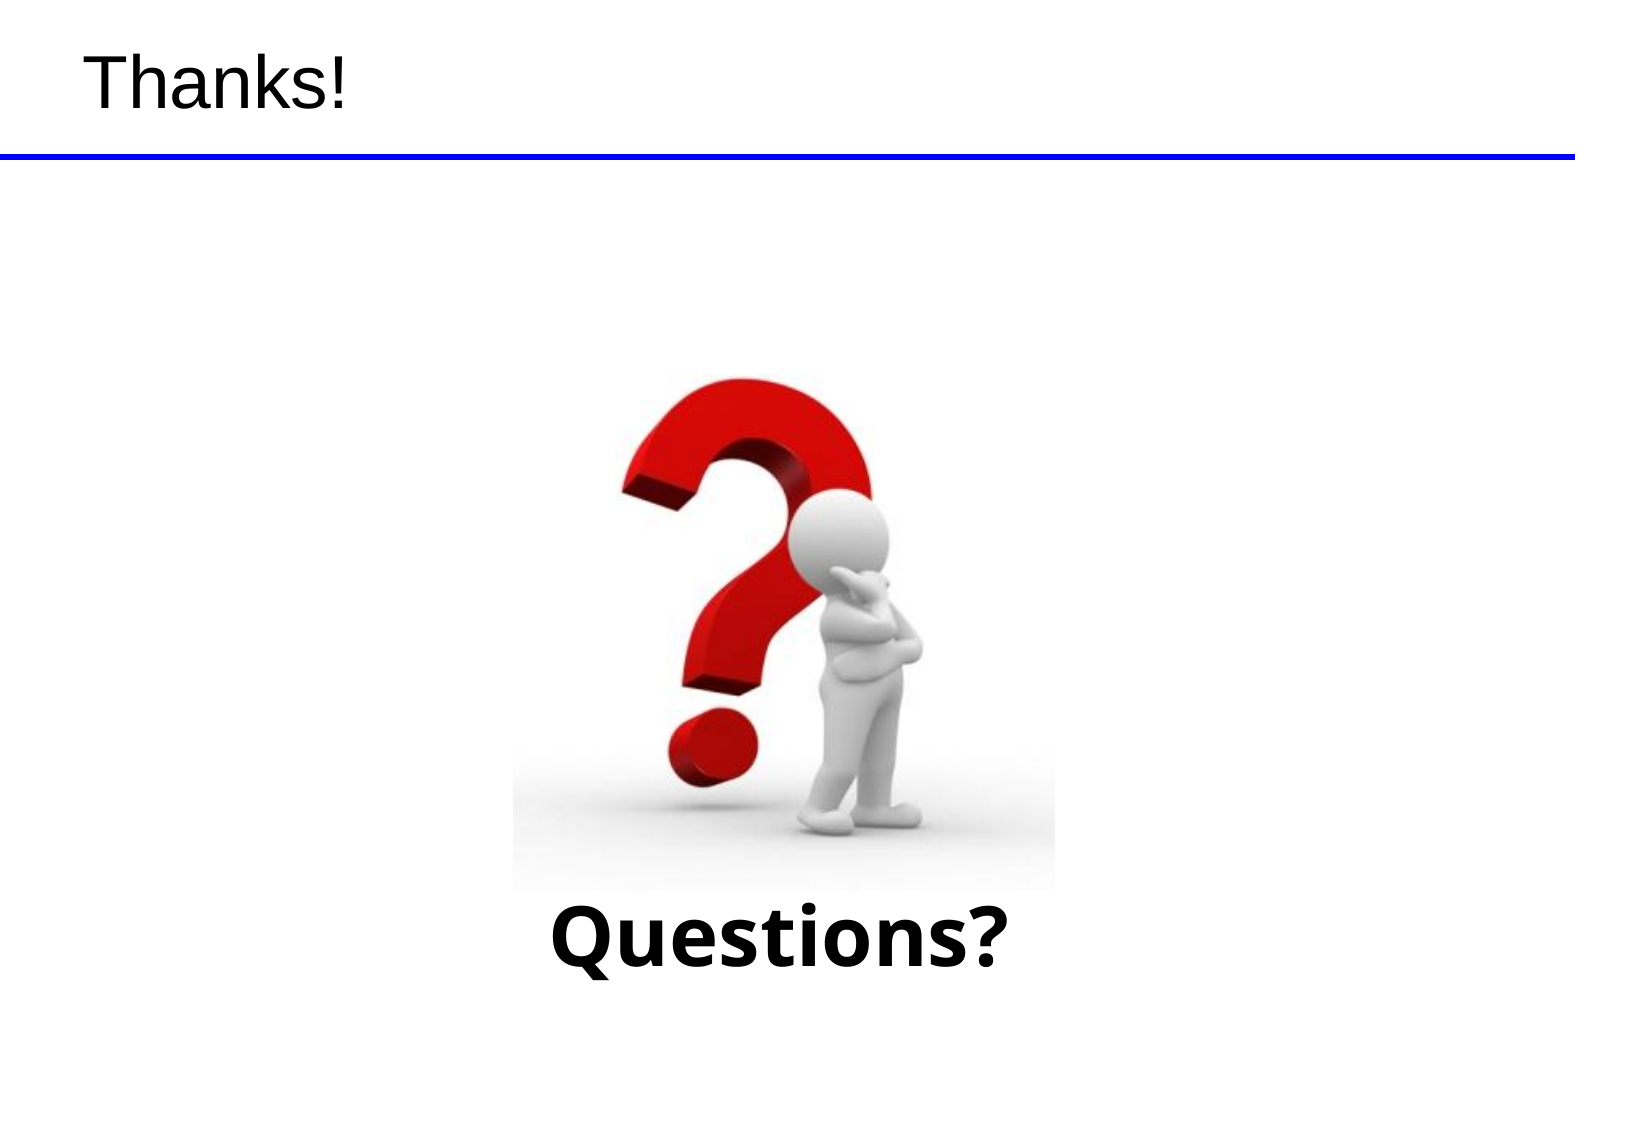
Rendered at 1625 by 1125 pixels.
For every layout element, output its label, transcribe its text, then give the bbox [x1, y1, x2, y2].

picture [513, 349, 1055, 875]
title Thanks! [67, 27, 1544, 131]
text_box Questions? [488, 875, 1070, 991]
